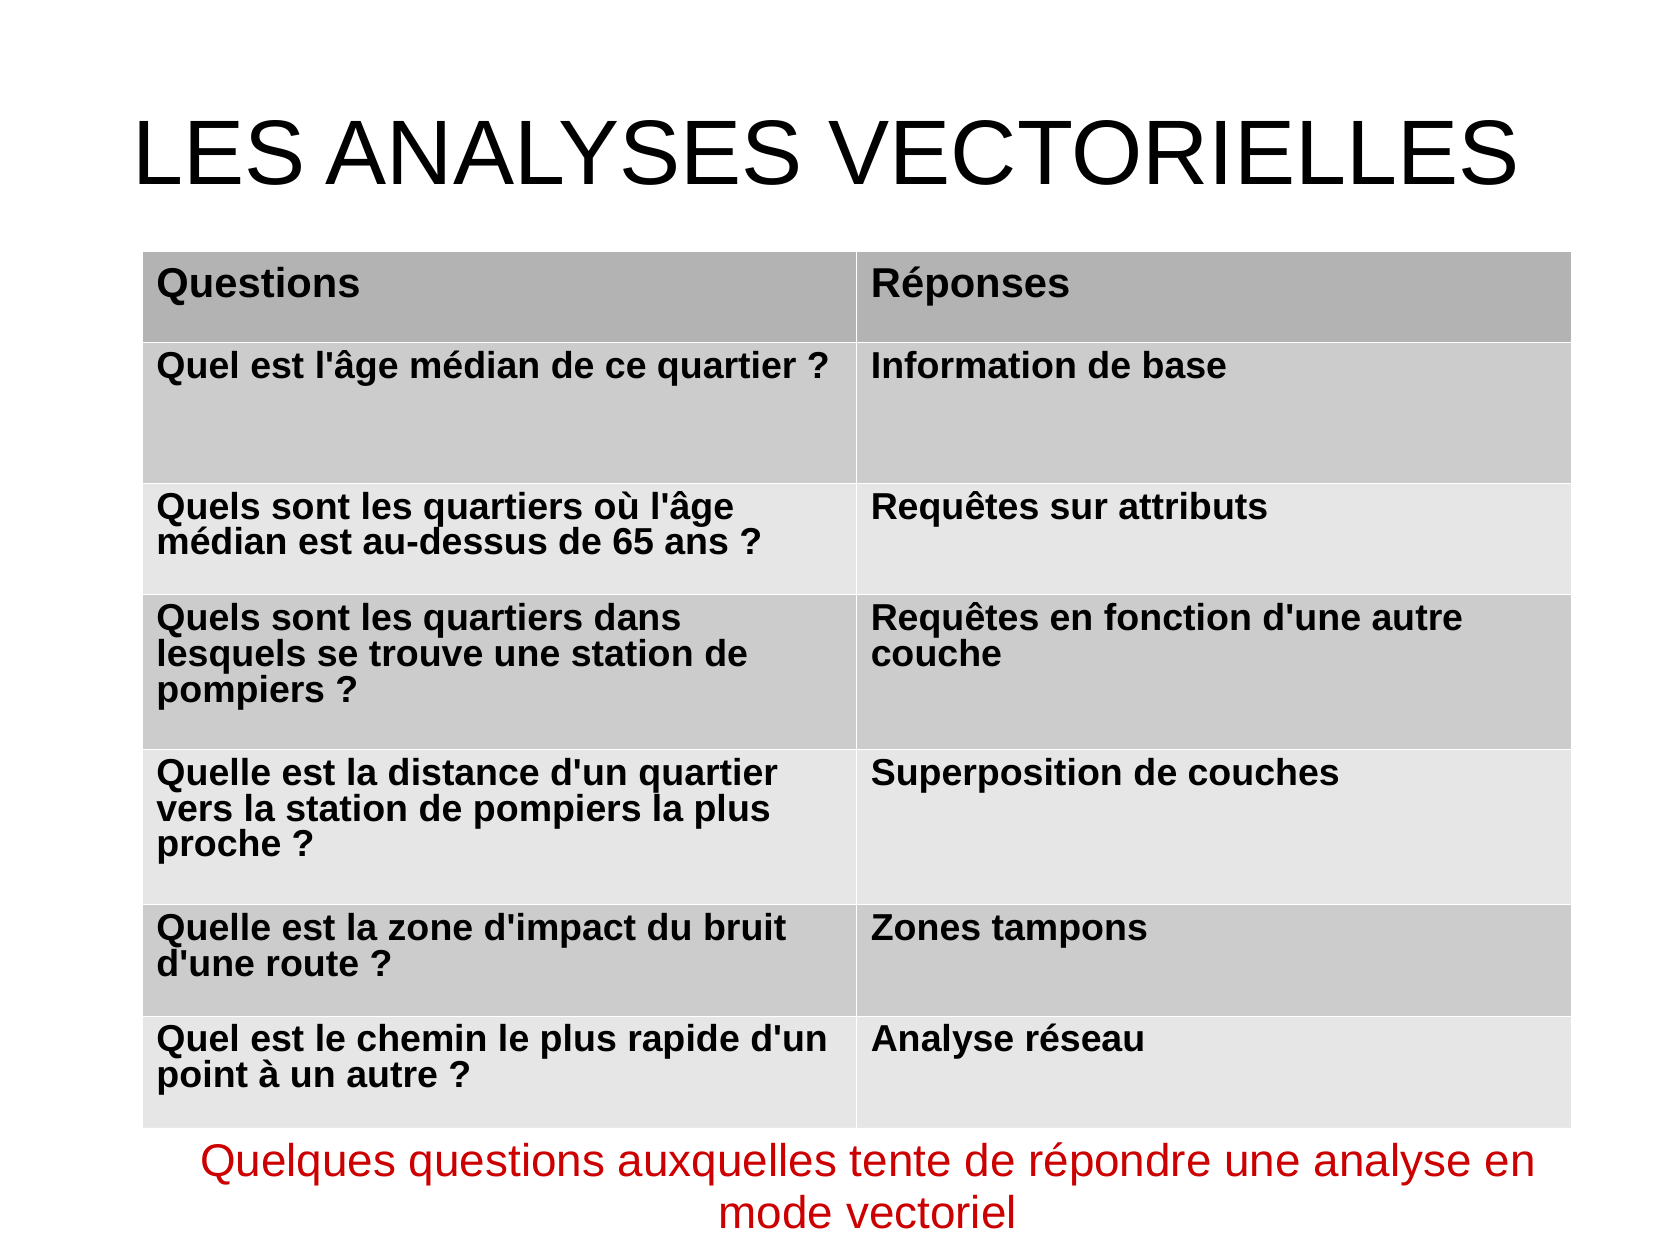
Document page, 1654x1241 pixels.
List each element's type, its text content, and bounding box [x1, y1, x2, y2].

title LES ANALYSES VECTORIELLES [82, 49, 1571, 257]
table_cell Information de base [857, 343, 1571, 483]
text_box Quelques questions auxquelles tente de répondre une analyse en mode vectoriel [141, 1127, 1595, 1241]
table_cell Requêtes sur attributs [857, 484, 1571, 594]
table_cell Quelle est la zone d'impact du bruit d'une route ? [143, 905, 856, 1016]
table_cell Quelle est la distance d'un quartier vers la station de pompiers la plus proche ? [143, 750, 856, 904]
table_cell Zones tampons [857, 905, 1571, 1016]
table_cell Superposition de couches [857, 750, 1571, 904]
table_cell Quel est le chemin le plus rapide d'un point à un autre ? [143, 1017, 856, 1127]
table_cell Quels sont les quartiers dans lesquels se trouve une station de pompiers ? [143, 595, 856, 749]
table_cell Requêtes en fonction d'une autre couche [857, 595, 1571, 749]
table_header Réponses [857, 252, 1571, 342]
table_cell Quels sont les quartiers où l'âge médian est au-dessus de 65 ans ? [143, 484, 856, 594]
table_cell Analyse réseau [857, 1017, 1571, 1127]
table_header Questions [143, 252, 856, 342]
table_cell Quel est l'âge médian de ce quartier ? [143, 343, 856, 483]
